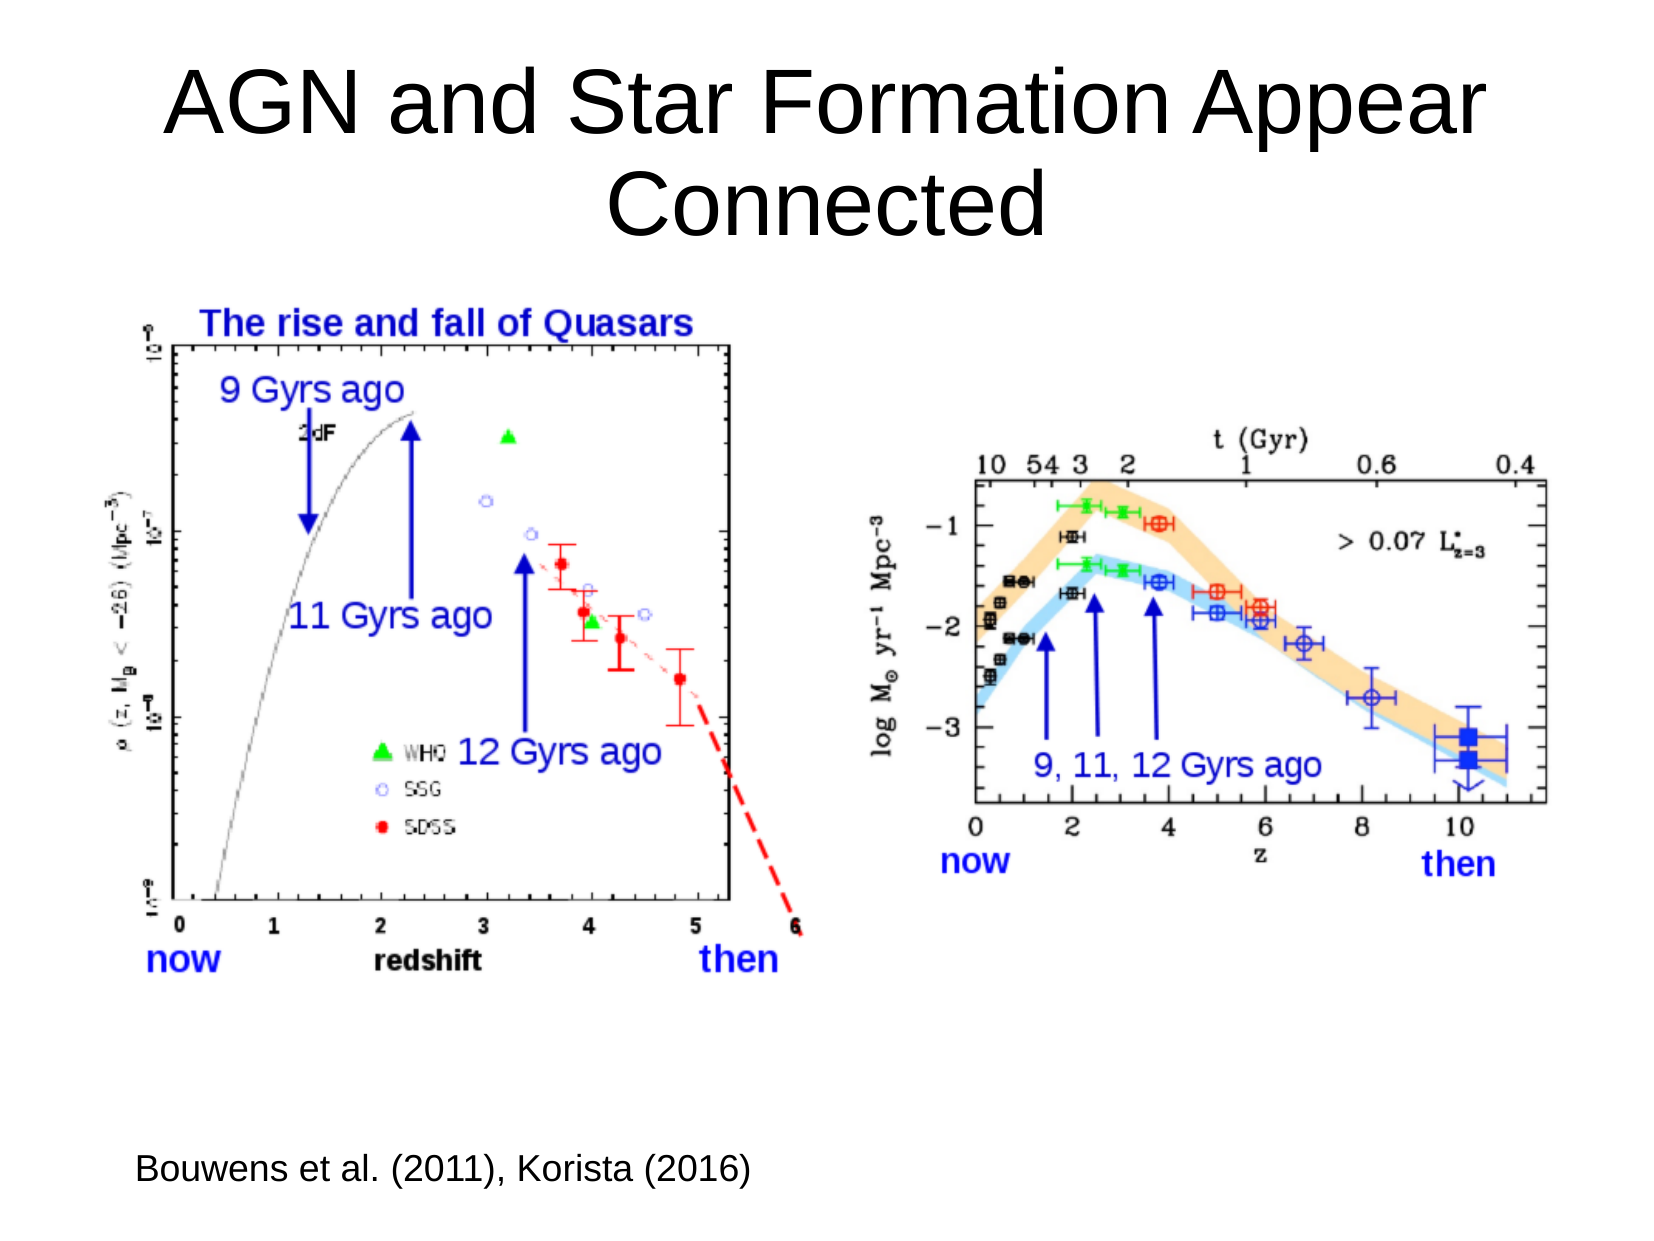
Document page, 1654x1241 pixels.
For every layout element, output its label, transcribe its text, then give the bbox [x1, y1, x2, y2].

text_box Bouwens et al. (2011), Korista (2016) [120, 1140, 770, 1197]
picture [845, 421, 1572, 878]
picture [82, 290, 809, 1009]
title AGN and Star Formation Appear Connected [82, 49, 1571, 257]
